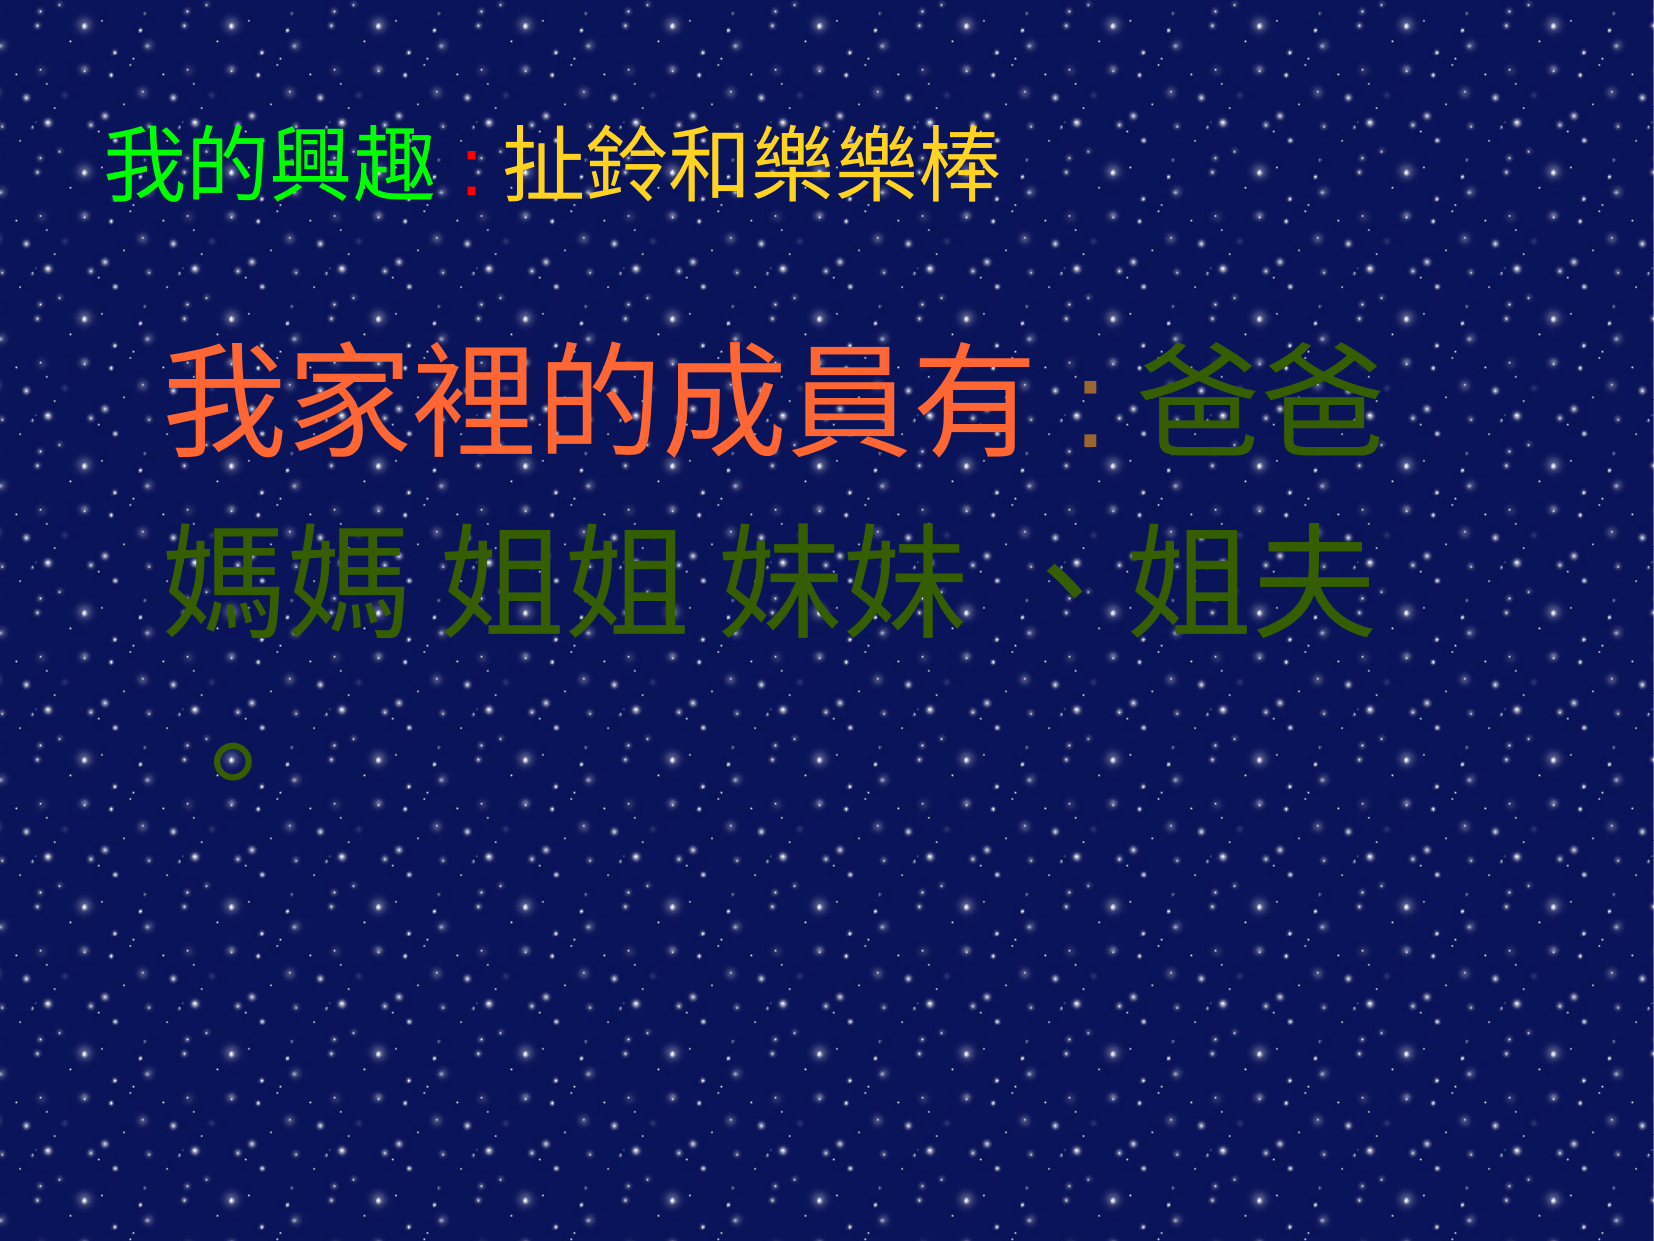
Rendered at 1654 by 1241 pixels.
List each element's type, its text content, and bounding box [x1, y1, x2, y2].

picture [0, 0, 1654, 1241]
text_box 我的興趣:扯鈴和樂樂棒 [88, 91, 1565, 207]
text_box 我家裡的成員有:爸爸 媽媽 姐姐 妹妹 、姐夫 。 [147, 295, 1447, 761]
